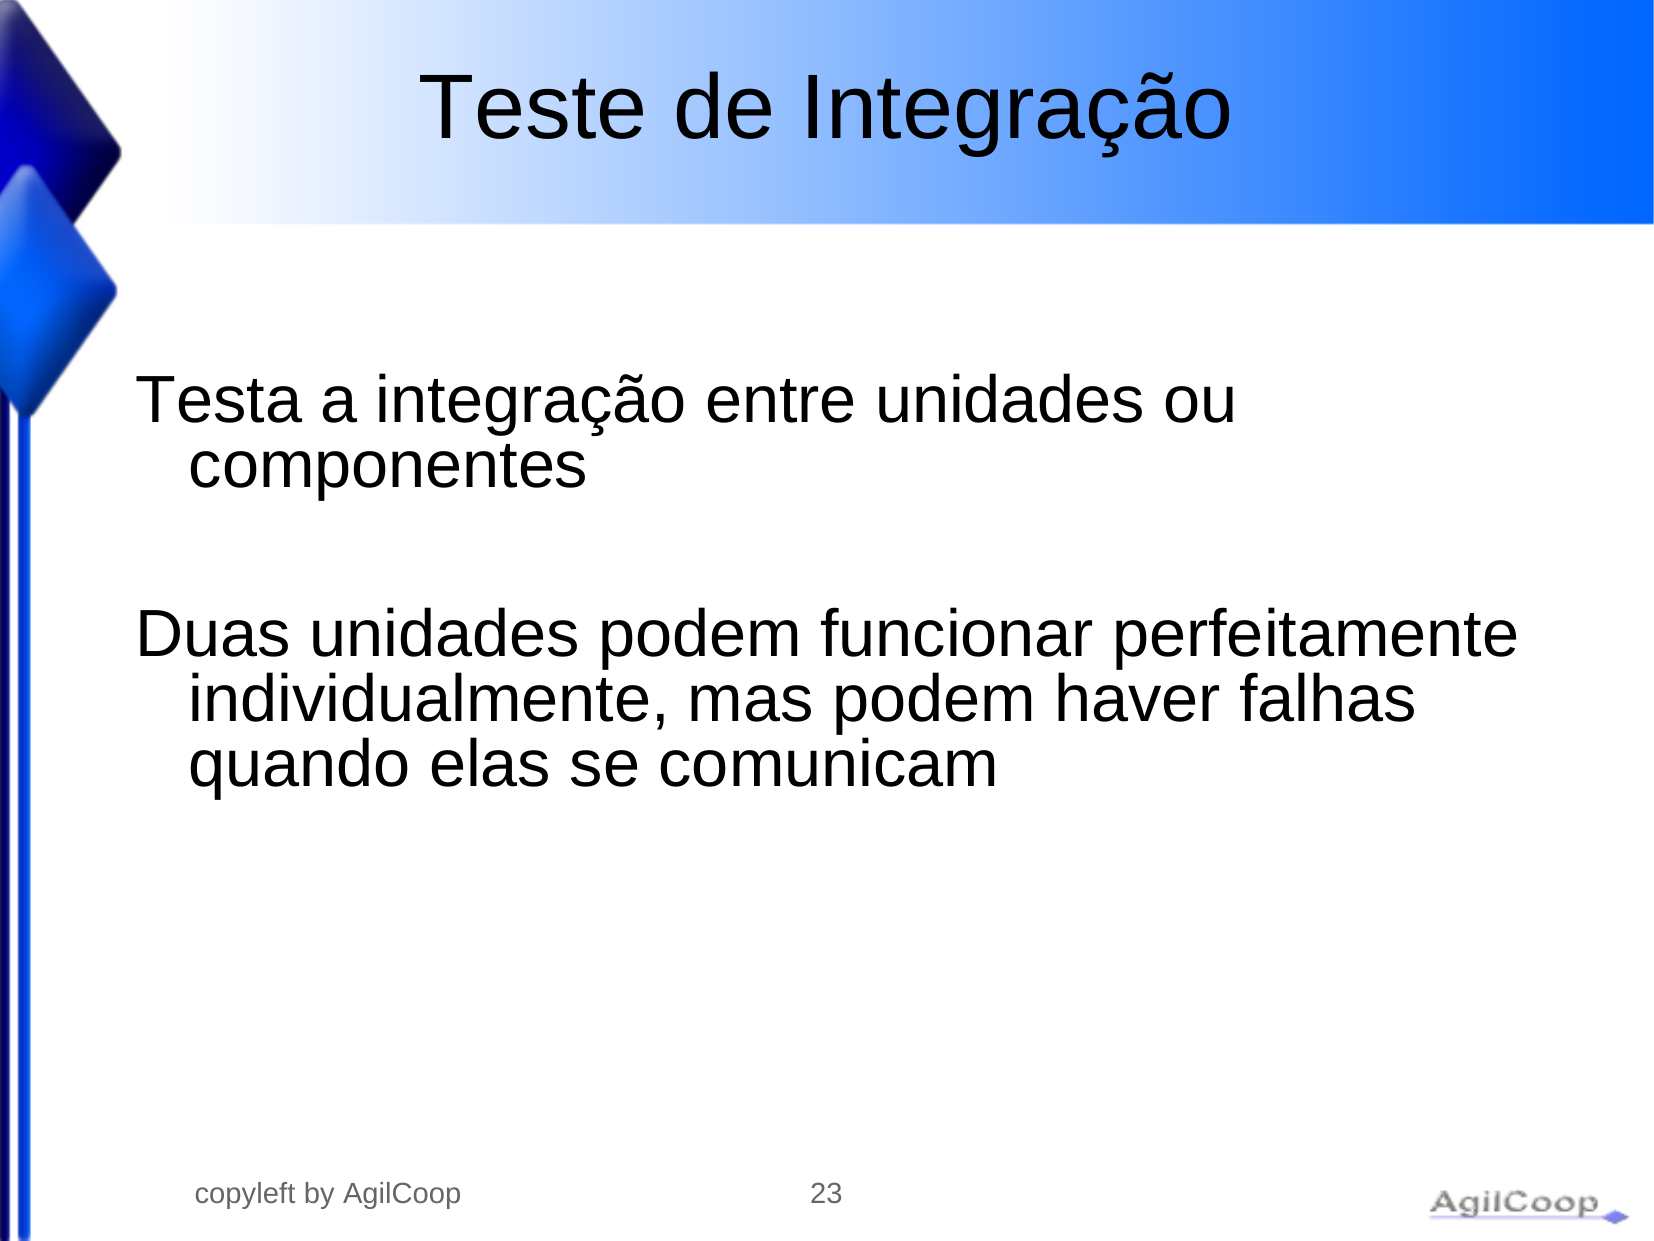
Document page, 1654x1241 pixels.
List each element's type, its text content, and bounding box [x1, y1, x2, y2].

picture [0, 0, 1654, 1241]
title Teste de Integração [82, 60, 1571, 163]
list Testa a integração entre unidades ou componentes Duas unidades podem funcionar perfeitamente individualmente, mas podem haver falhas quando elas se comunicam [118, 370, 1607, 987]
